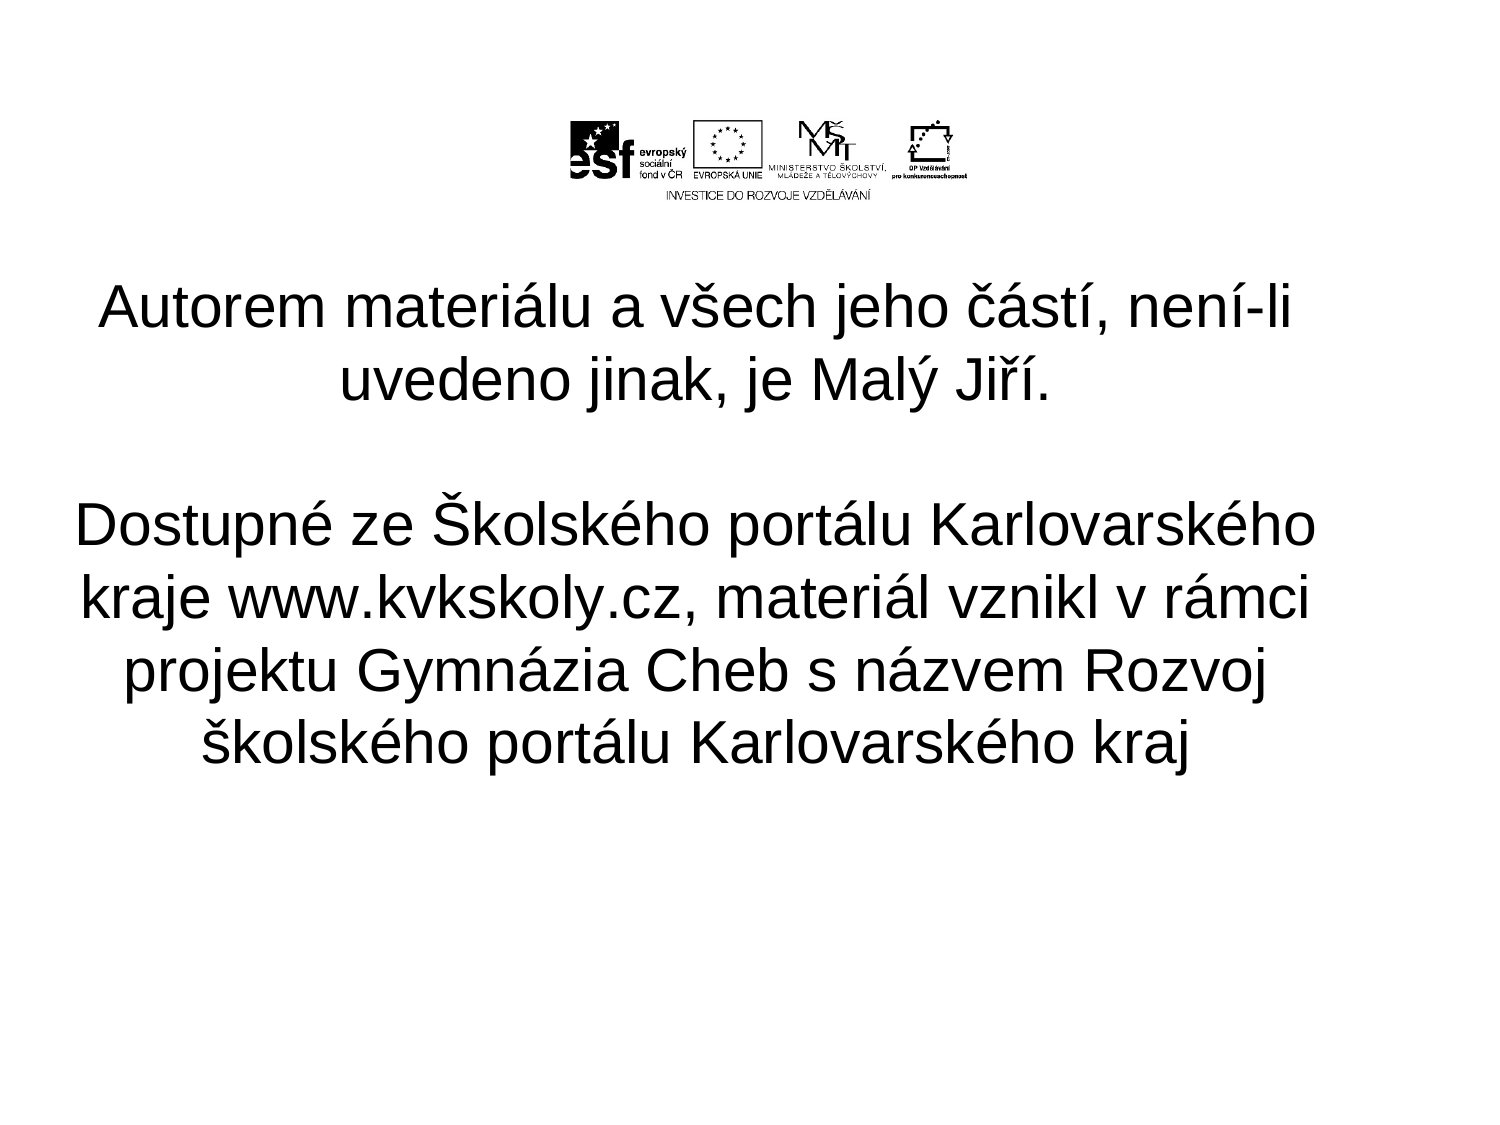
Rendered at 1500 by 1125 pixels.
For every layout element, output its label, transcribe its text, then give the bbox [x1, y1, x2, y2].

text_box Autorem materiálu a všech jeho částí, není-li uvedeno jinak, je Malý Jiří. Dostupné ze Školského portálu Karlovarského kraje www.kvkskoly.cz, materiál vznikl v rámci projektu Gymnázia Cheb s názvem Rozvoj školského portálu Karlovarského kraj [74, 263, 1425, 1006]
picture [549, 102, 994, 214]
